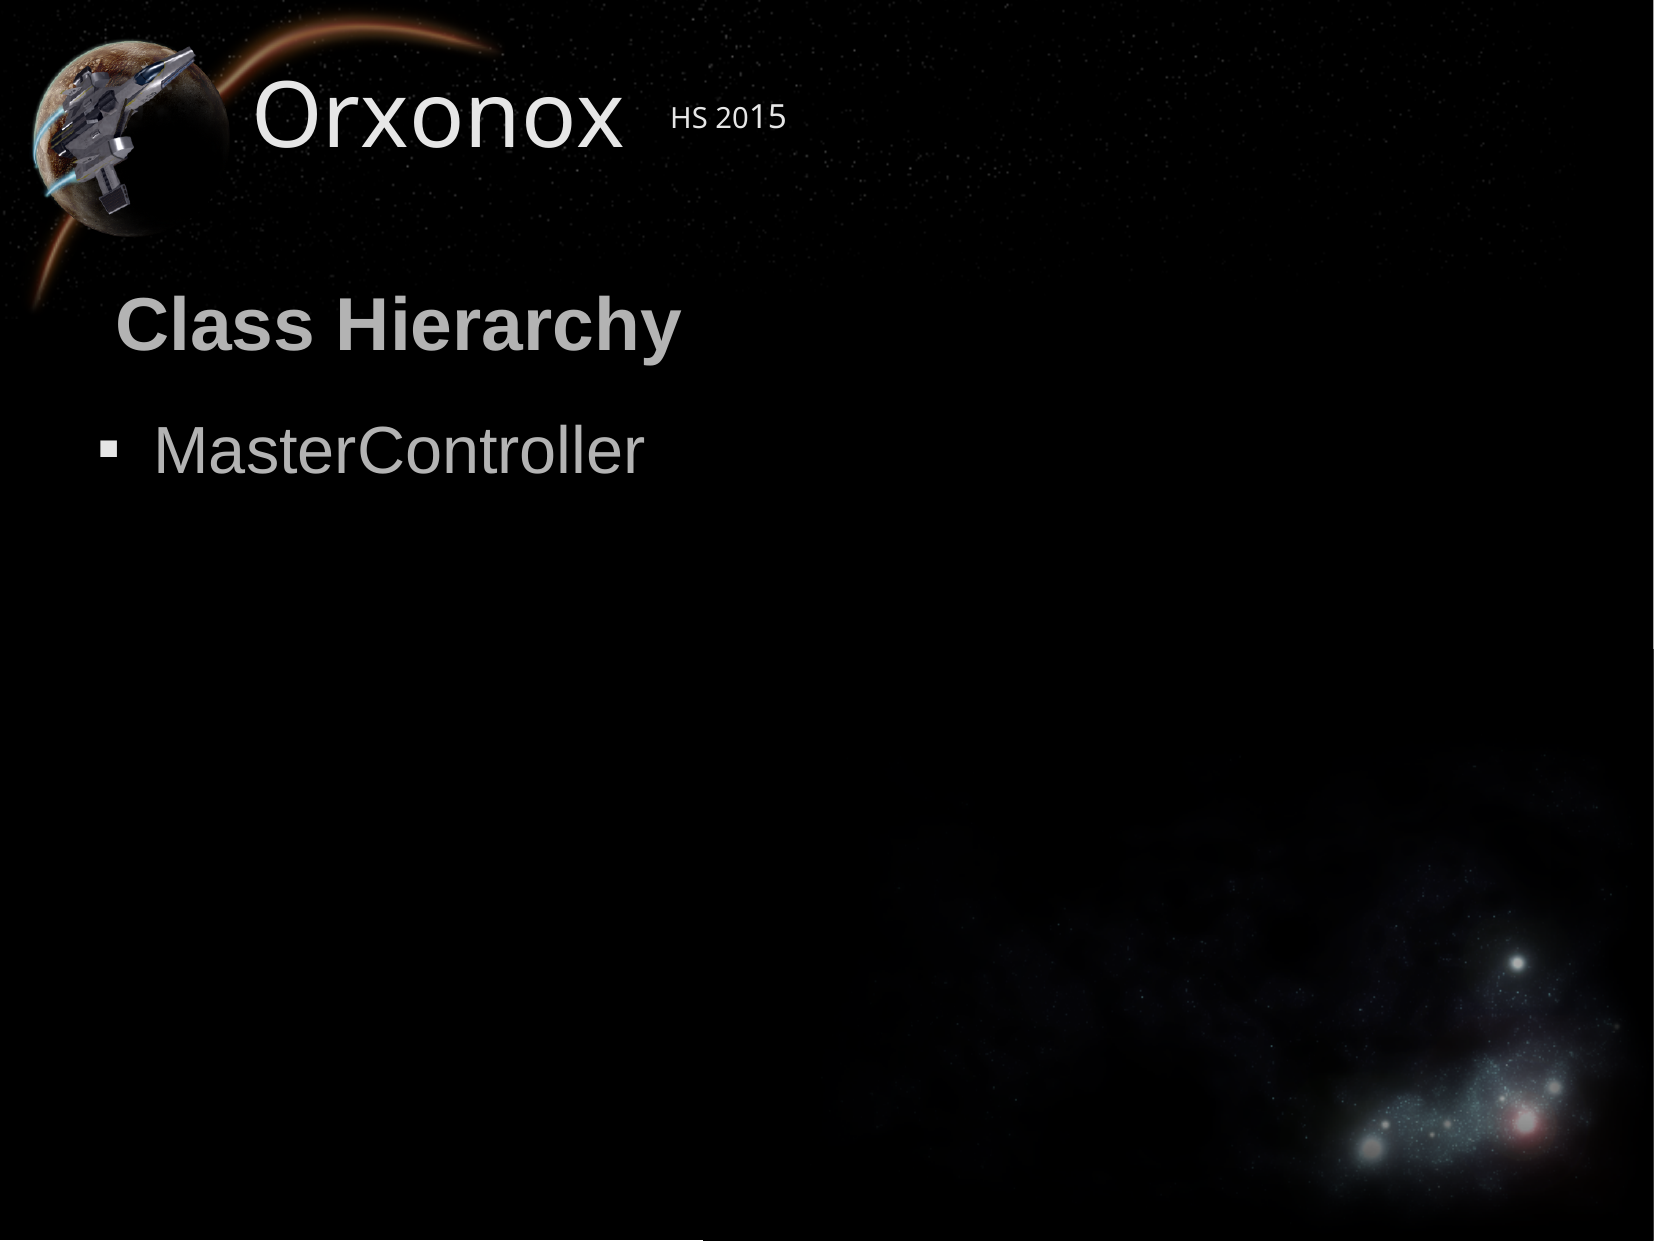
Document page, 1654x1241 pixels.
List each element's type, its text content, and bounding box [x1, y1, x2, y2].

picture [0, 0, 1607, 443]
picture [703, 649, 1654, 1241]
list MasterController [82, 413, 1571, 1133]
title Class Hierarchy [88, 265, 1577, 384]
